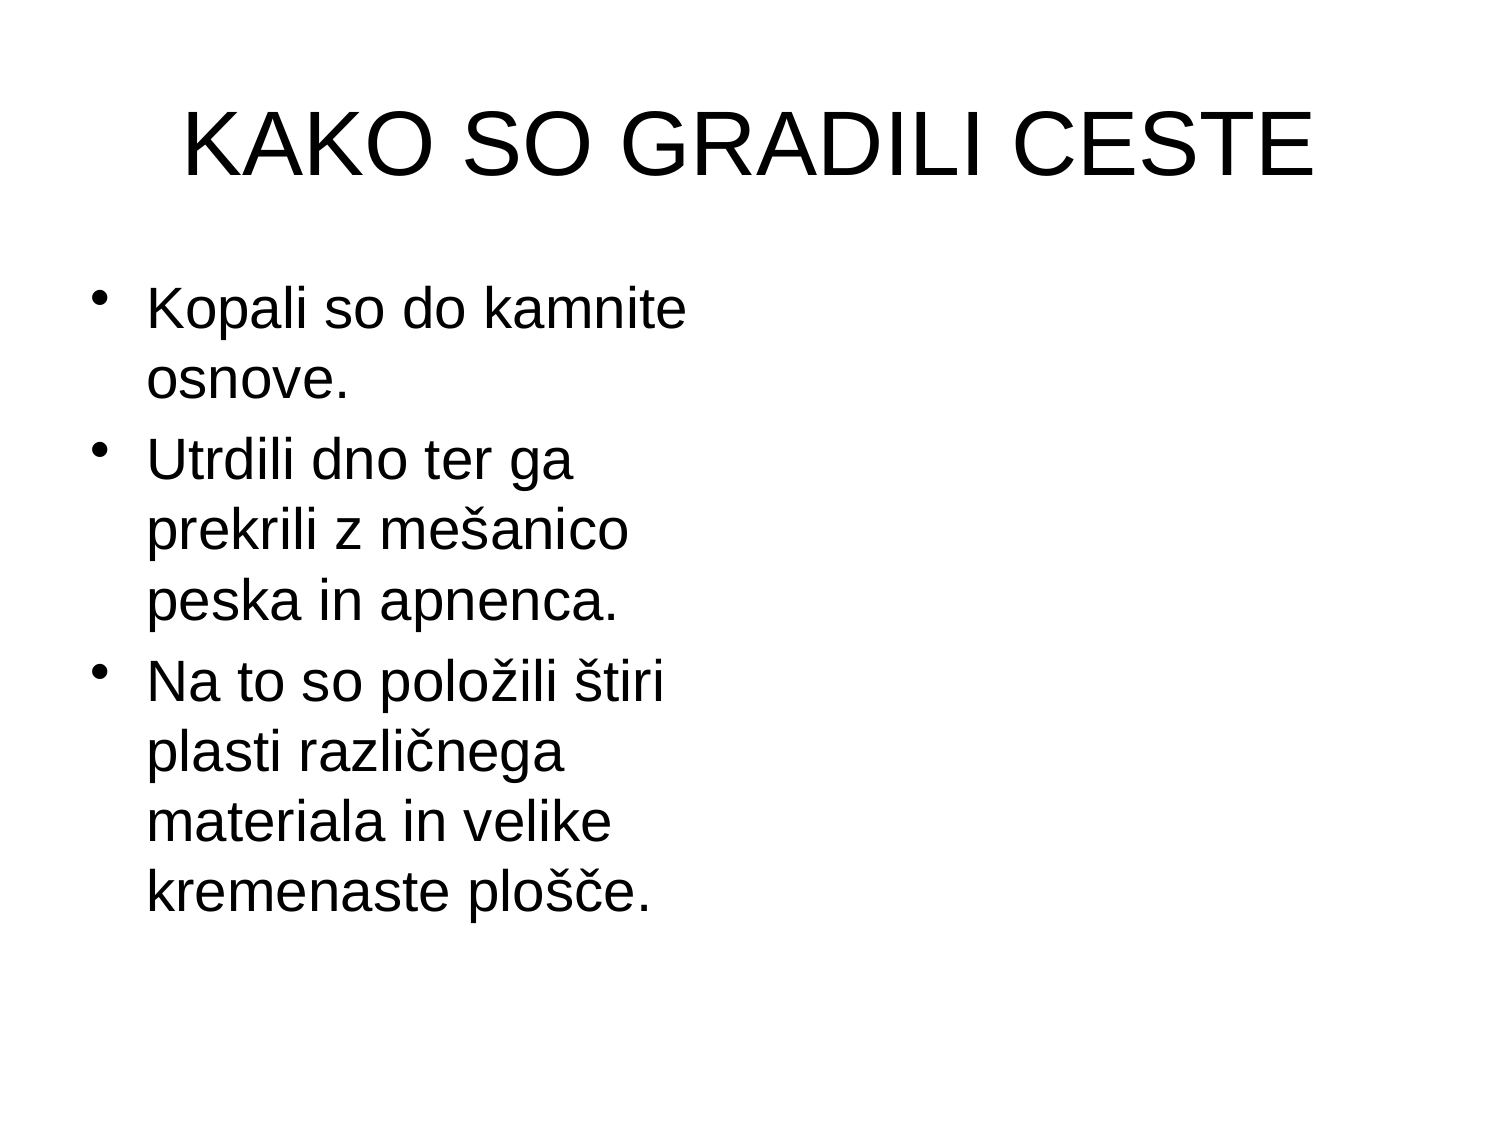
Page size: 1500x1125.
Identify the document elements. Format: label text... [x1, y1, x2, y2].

title KAKO SO GRADILI CESTE [75, 45, 1425, 233]
list Kopali so do kamnite osnove. Utrdili dno ter ga prekrili z mešanico peska in apnenca. Na to so položili štiri plasti različnega materiala in velike kremenaste plošče. [75, 262, 738, 1005]
